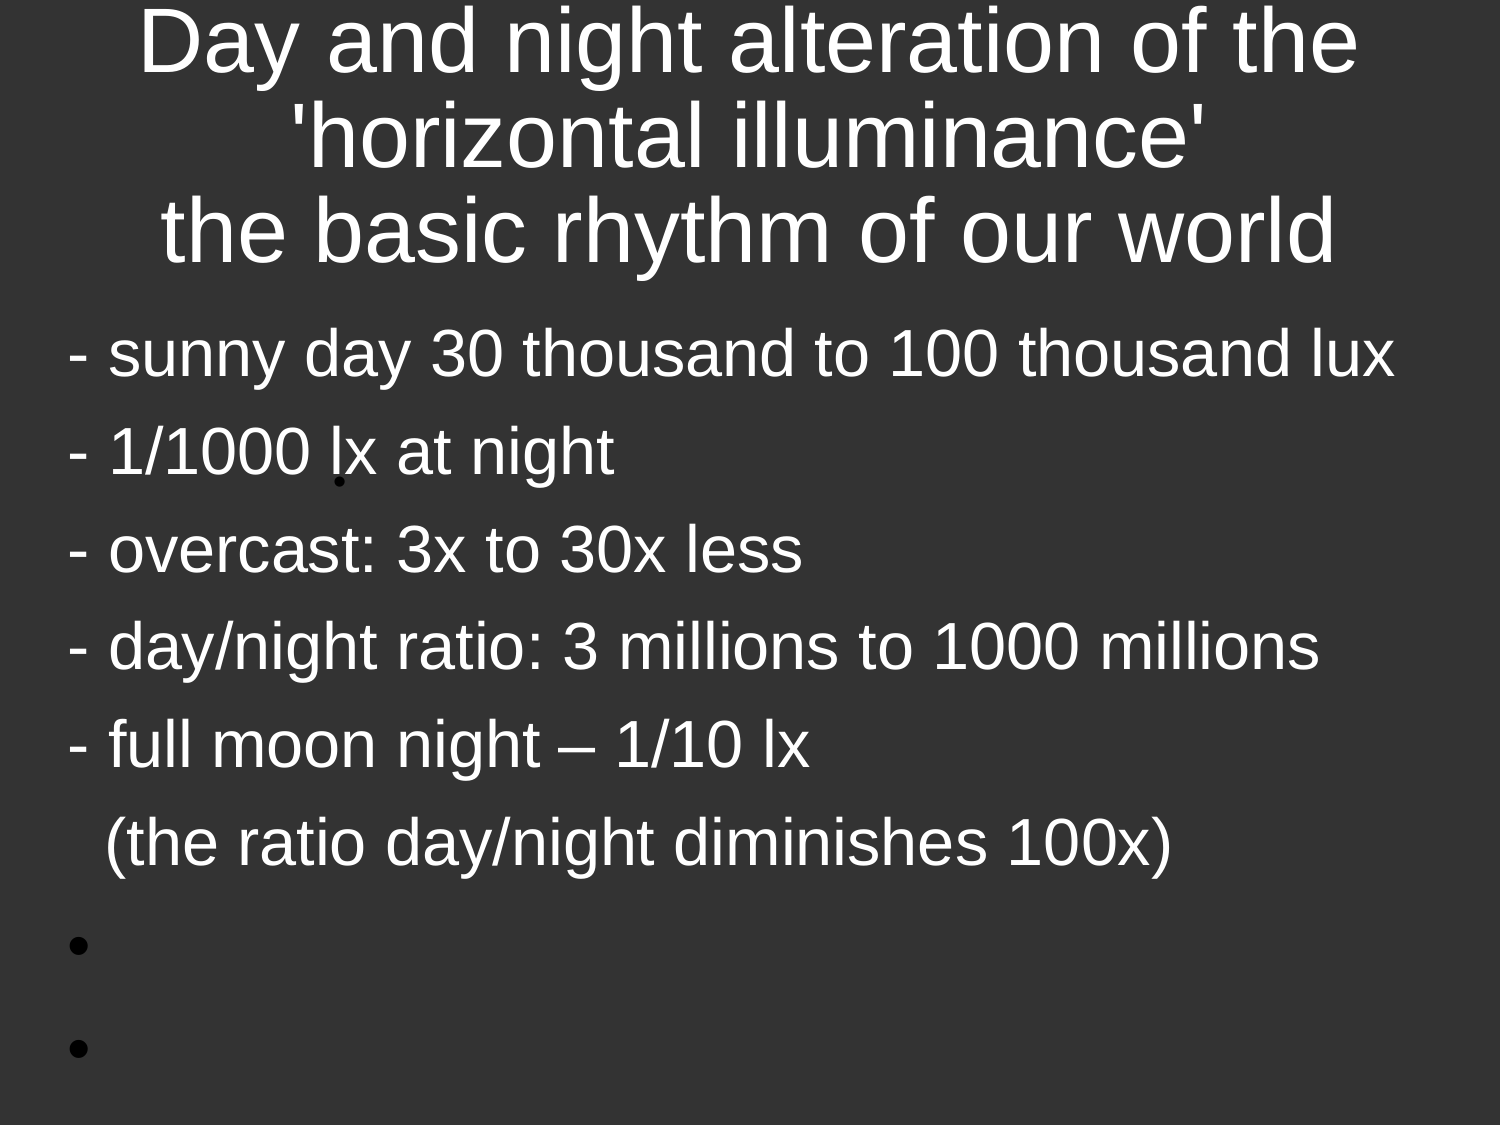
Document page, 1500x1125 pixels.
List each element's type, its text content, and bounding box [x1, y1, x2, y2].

text_box • [318, 449, 1196, 690]
title Day and night alteration of the 'horizontal illuminance' the basic rhythm of our world [75, 0, 1425, 286]
list - sunny day 30 thousand to 100 thousand lux - 1/1000 lx at night - overcast: 3x to 30x less - day/night ratio: 3 millions to 1000 millions - full moon night – 1/10 lx (the ratio day/night diminishes 100x) [67, 320, 1418, 1088]
